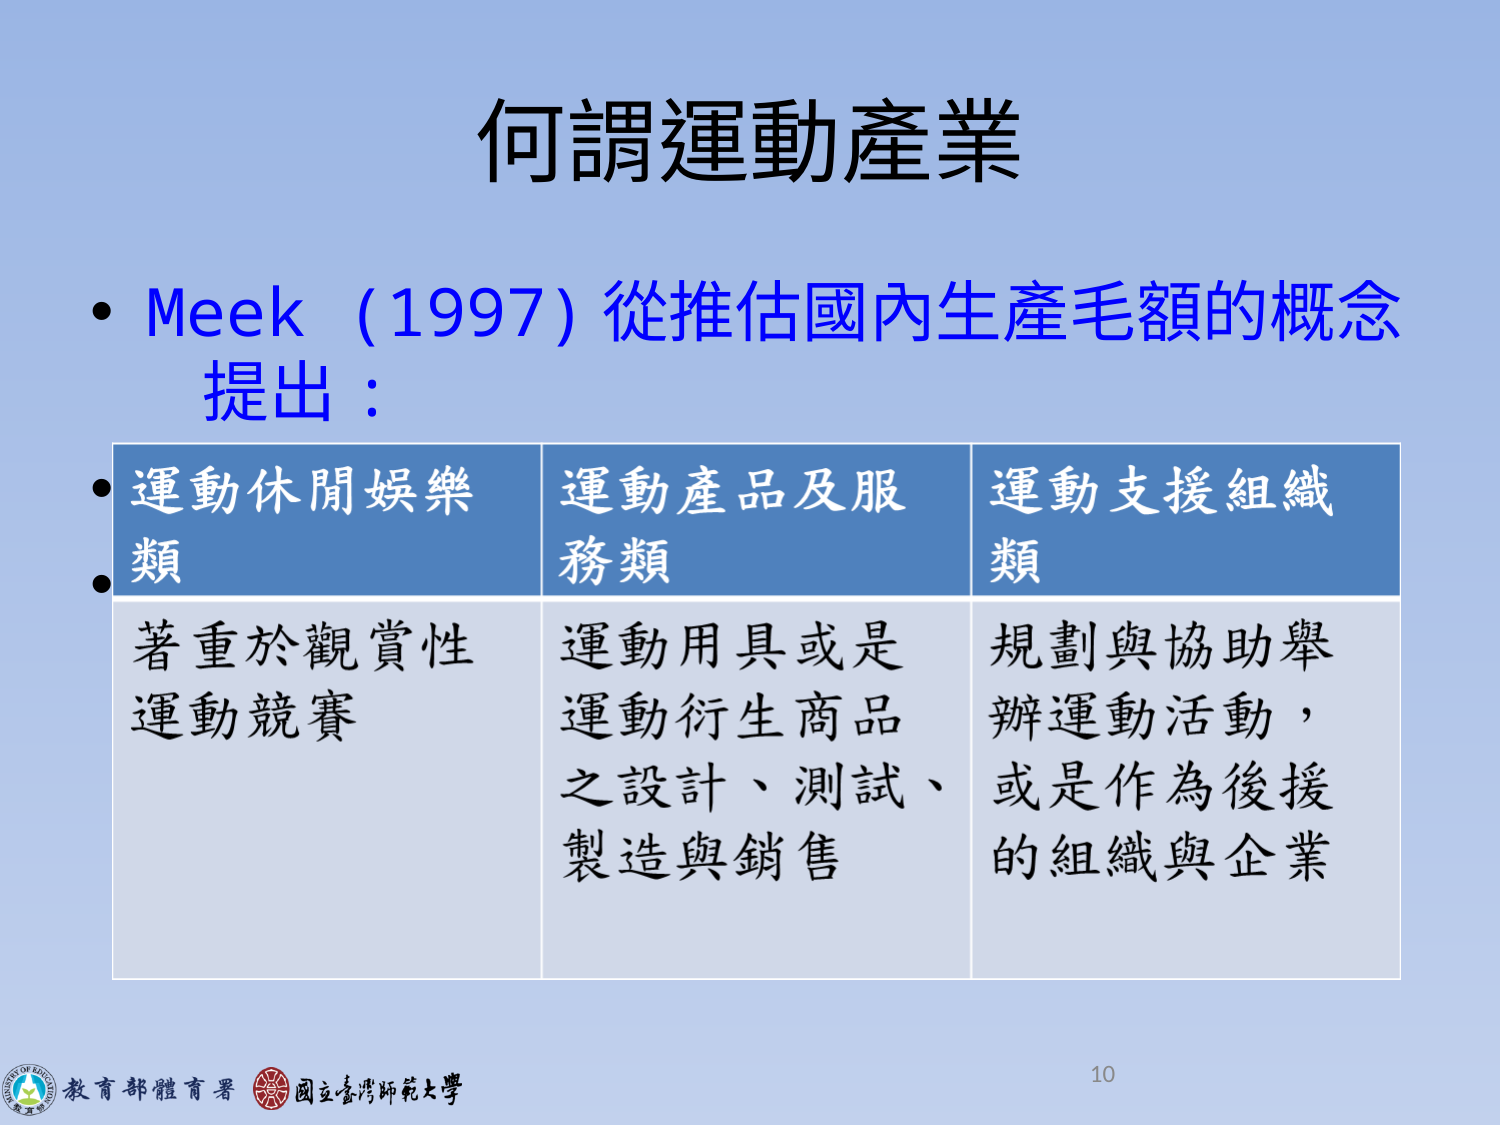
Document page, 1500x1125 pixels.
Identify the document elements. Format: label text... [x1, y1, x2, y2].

list Meek (1997)從推估國內生產毛額的概念提出: [75, 262, 1426, 1005]
picture [112, 433, 1401, 981]
text_box [1074, 1042, 1426, 1103]
title 何謂運動產業 [75, 45, 1426, 233]
